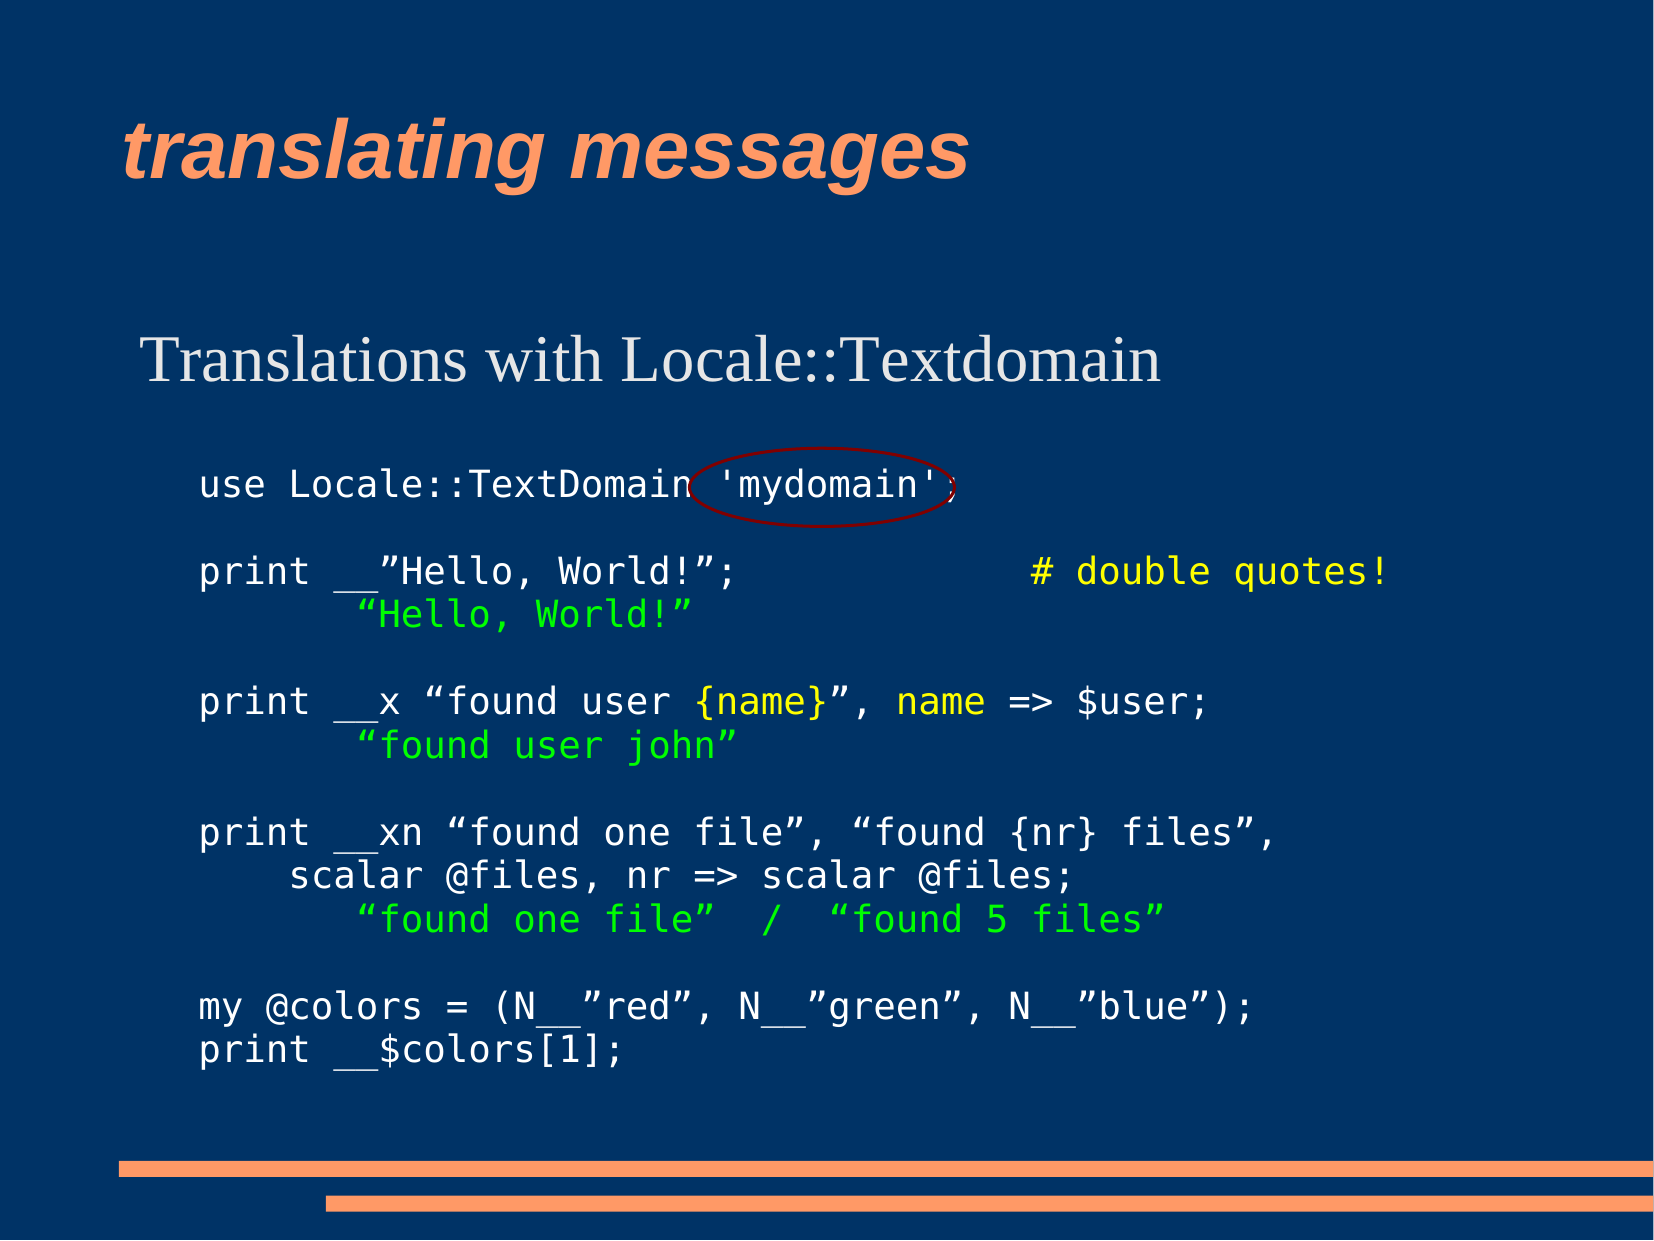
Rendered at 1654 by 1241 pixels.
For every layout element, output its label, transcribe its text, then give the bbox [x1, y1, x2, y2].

list Translations with Locale::Textdomain [121, 322, 1561, 1133]
title translating messages [121, 46, 1534, 254]
text_box use Locale::TextDomain 'mydomain'; print __”Hello, World!”; # double quotes! “Hello, World!” print __x “found user {name}”, name => $user; “found user john” print __xn “found one file”, “found {nr} files”, scalar @files, nr => scalar @files; “found one file” / “found 5 files” my @colors = (N__”red”, N__”green”, N__”blue”); print __$colors[1]; [692, 454, 952, 524]
text_box use Locale::TextDomain 'mydomain'; print __”Hello, World!”; # double quotes! “Hello, World!” print __x “found user {name}”, name => $user; “found user john” print __xn “found one file”, “found {nr} files”, scalar @files, nr => scalar @files; “found one file” / “found 5 files” my @colors = (N__”red”, N__”green”, N__”blue”); print __$colors[1]; [183, 454, 1406, 1123]
